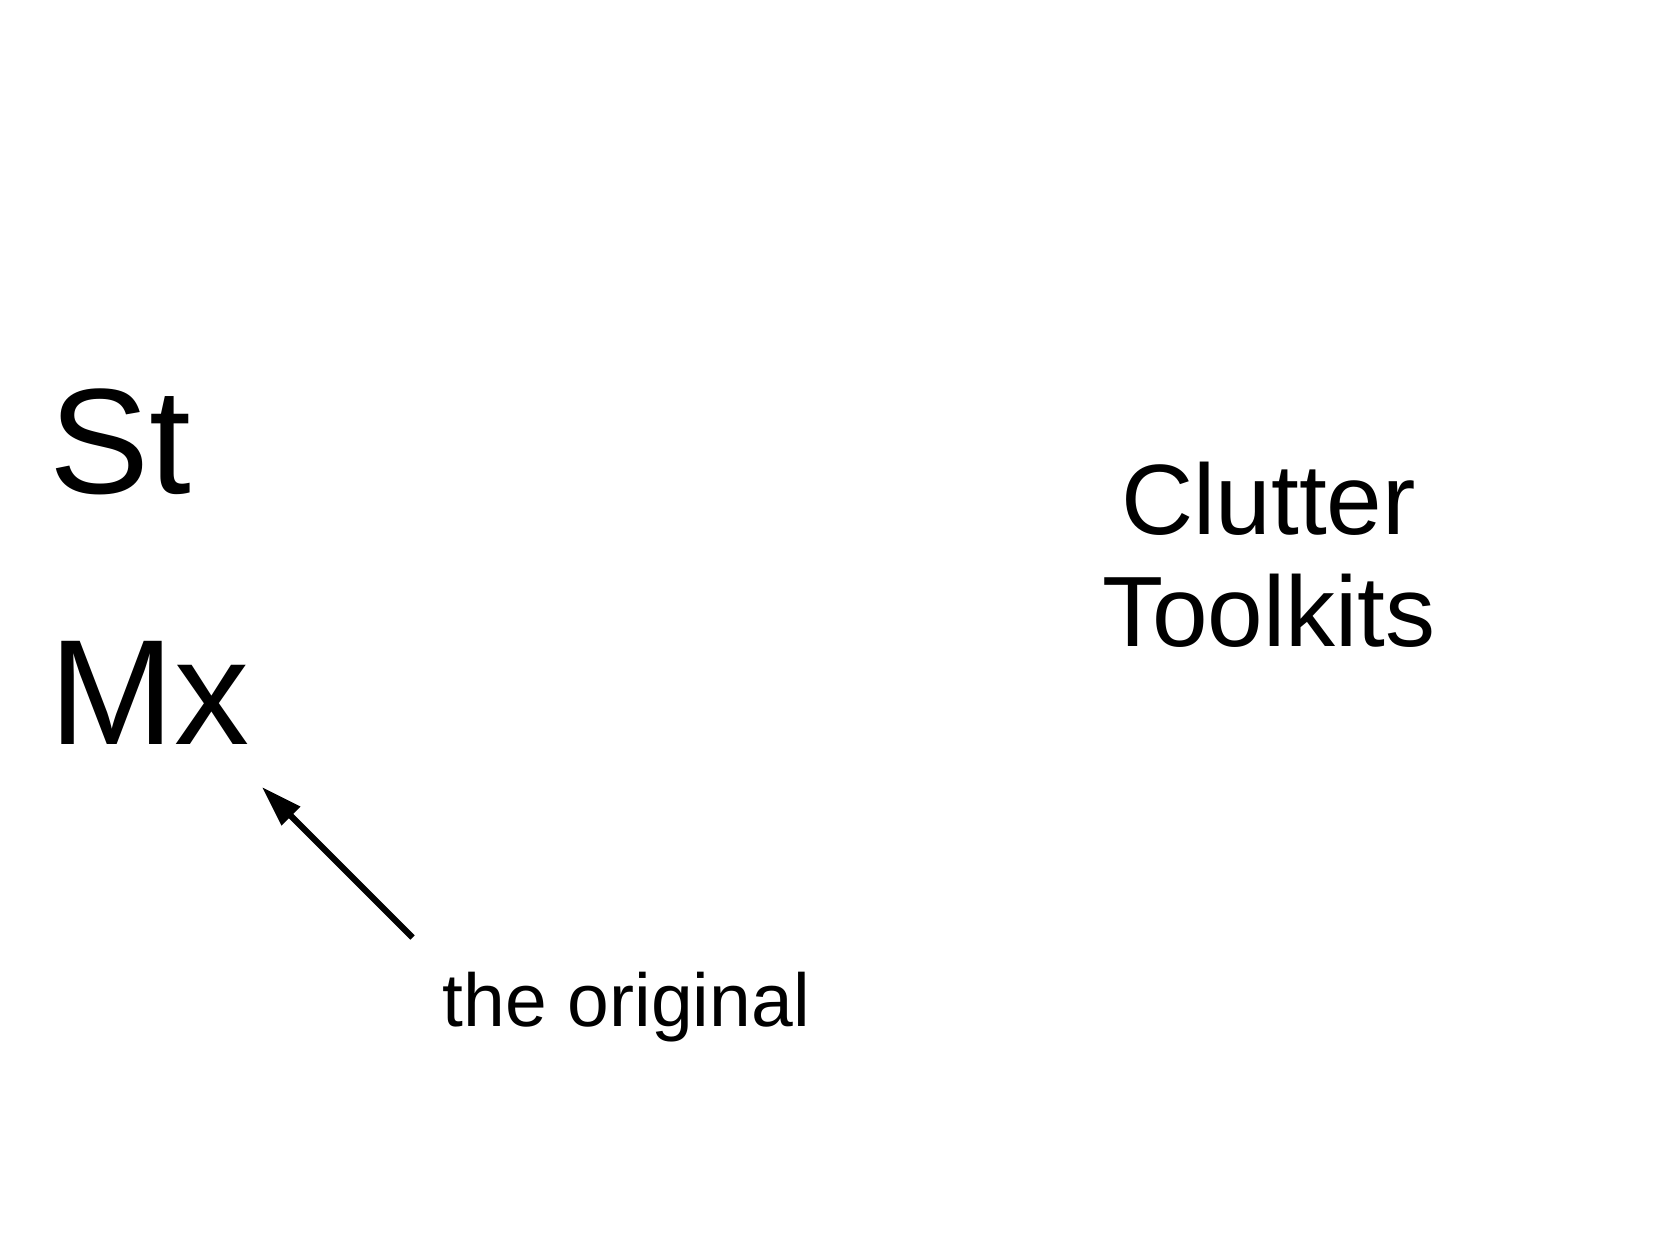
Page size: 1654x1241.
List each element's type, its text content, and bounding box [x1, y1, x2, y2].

subtitle St Mx [49, 37, 1538, 1097]
text_box Clutter Toolkits [1087, 436, 1480, 676]
text_box the original [428, 951, 826, 1051]
